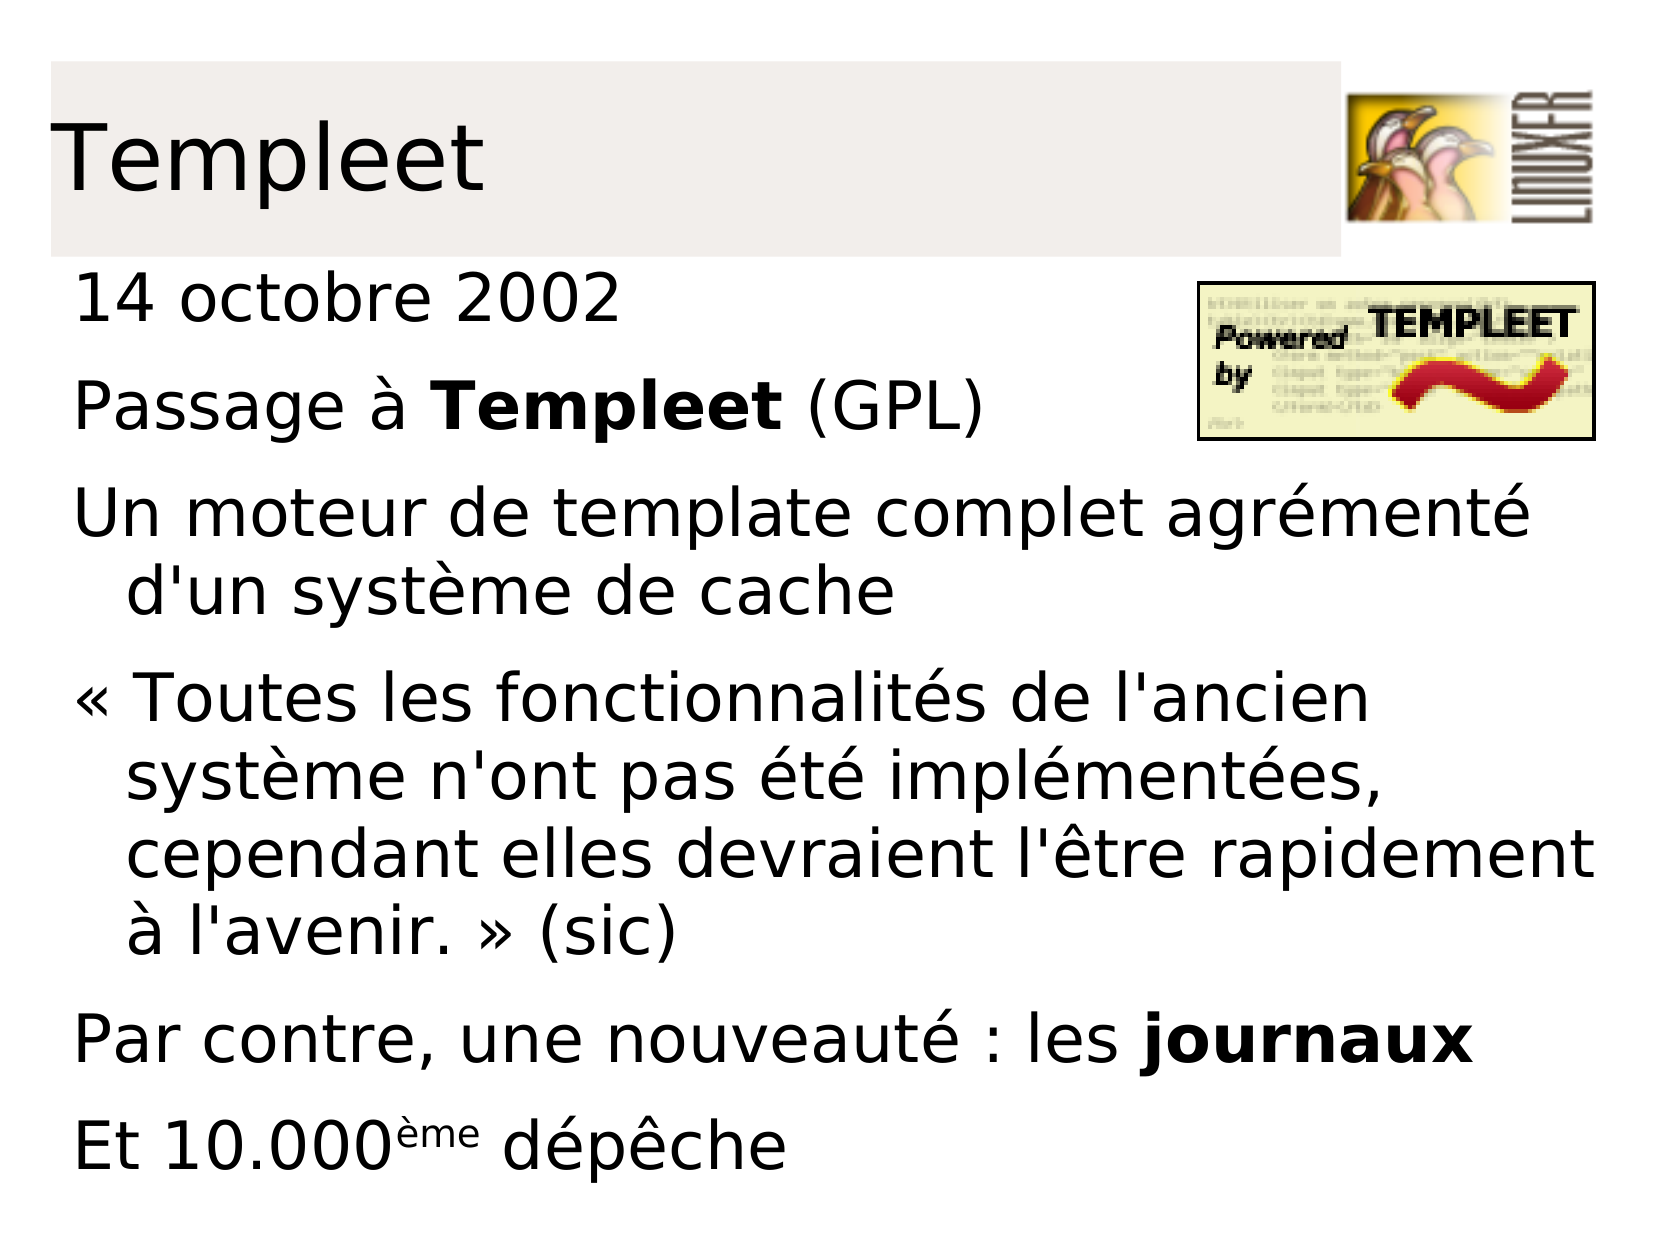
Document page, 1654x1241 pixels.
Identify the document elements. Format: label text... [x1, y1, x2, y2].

title Templeet [51, 61, 1342, 257]
list 14 octobre 2002 Passage à Templeet (GPL) Un moteur de template complet agrémenté d'un système de cache « Toutes les fonctionnalités de l'ancien système n'ont pas été implémentées, cependant elles devraient l'être rapidement à l'avenir. » (sic) Par contre, une nouveauté : les journaux Et 10.000ème dépêche [54, 259, 1628, 1188]
picture [1342, 88, 1601, 229]
picture [1197, 281, 1596, 441]
